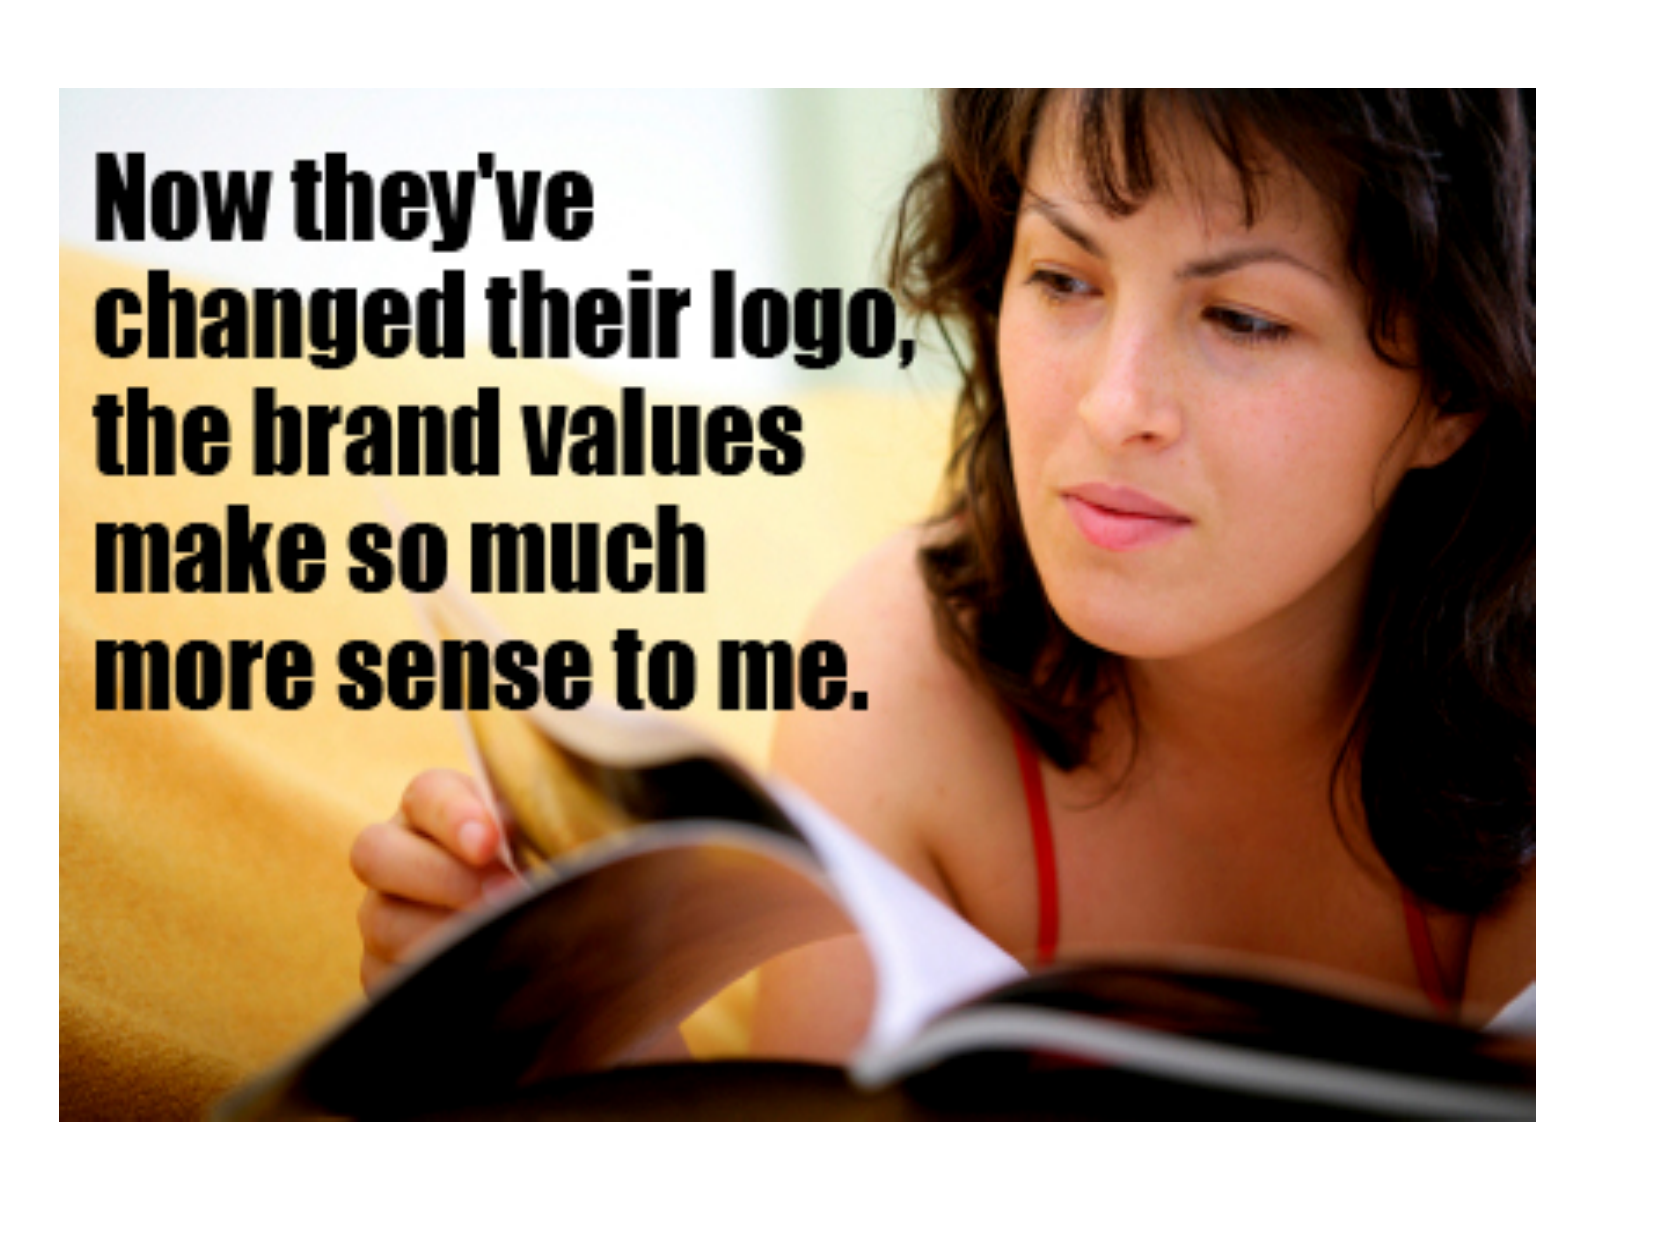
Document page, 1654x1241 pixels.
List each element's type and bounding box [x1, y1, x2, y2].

picture [59, 88, 1536, 1123]
